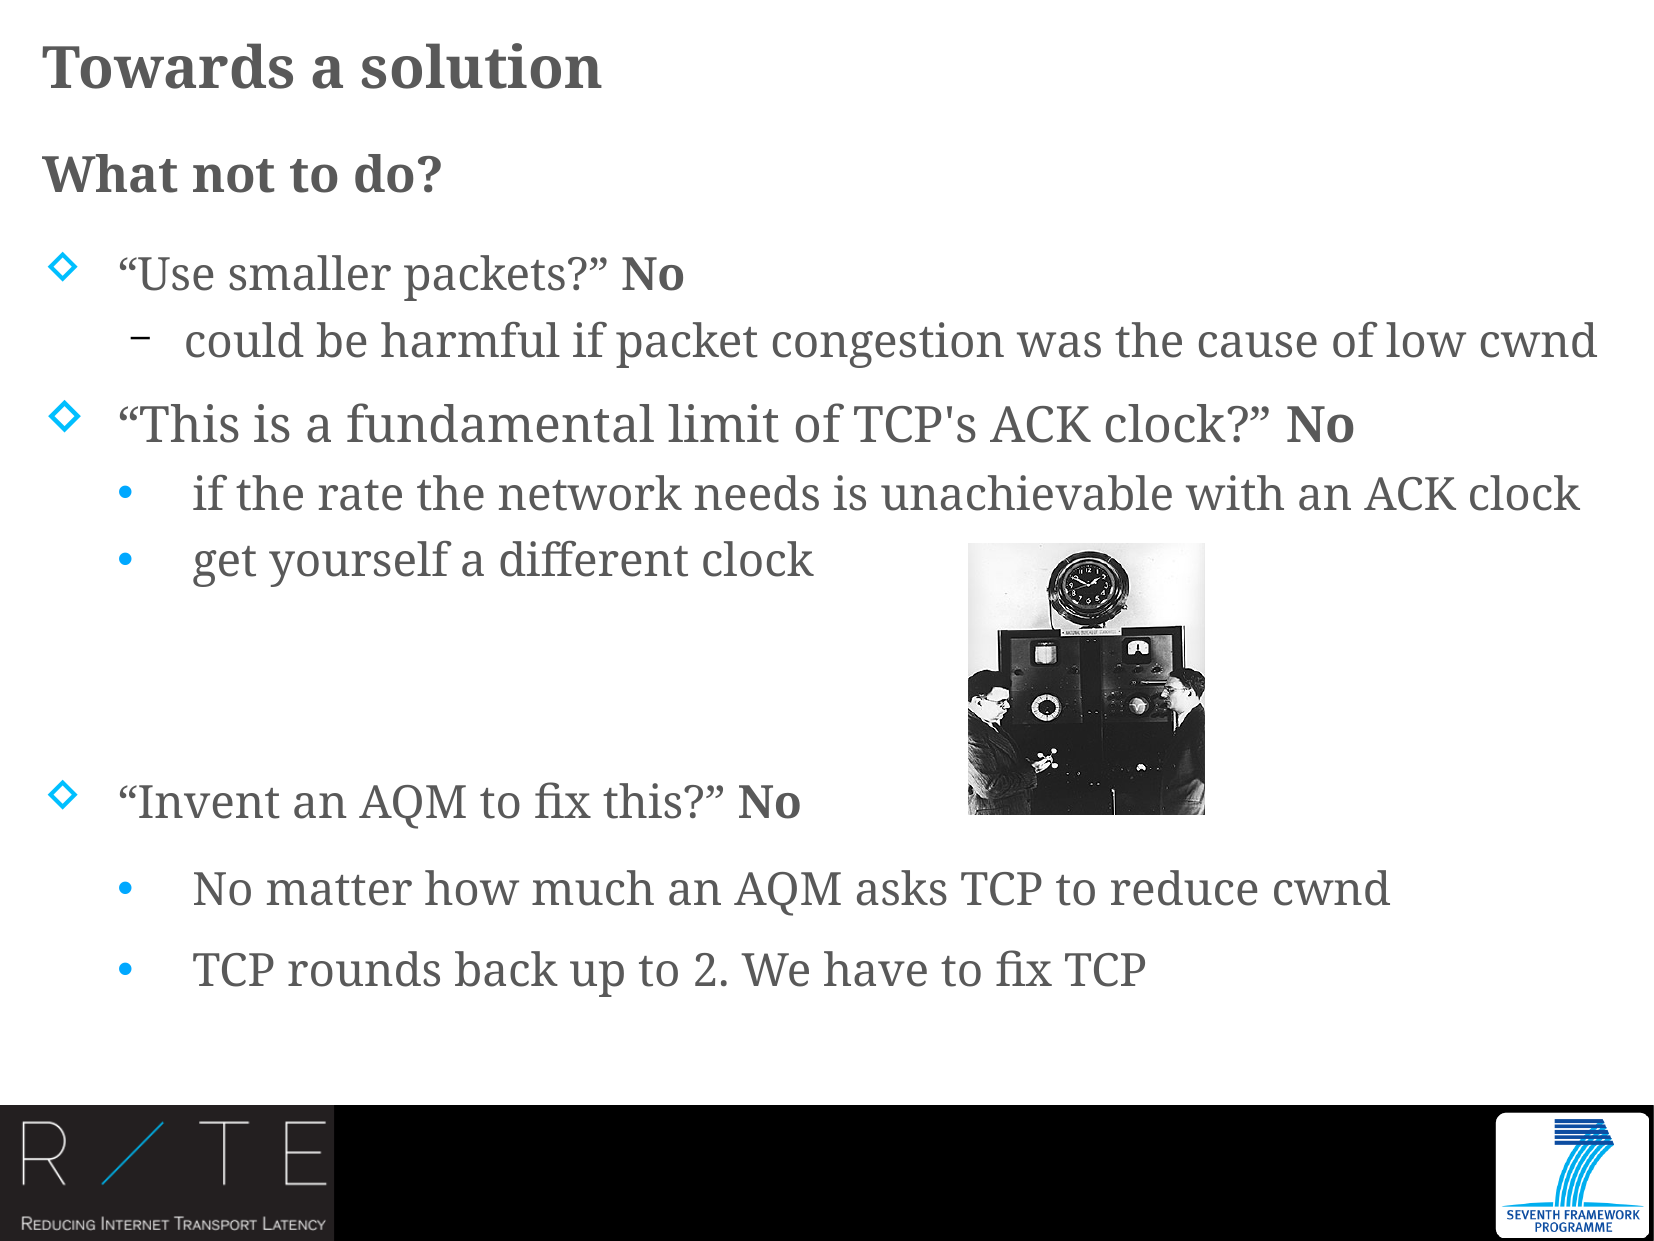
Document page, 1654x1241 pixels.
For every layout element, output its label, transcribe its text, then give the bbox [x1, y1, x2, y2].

list What not to do? [27, 135, 1626, 219]
picture [968, 543, 1205, 815]
title Towards a solution [27, 11, 1626, 108]
list “Use smaller packets?” No could be harmful if packet congestion was the cause of low cwnd “This is a fundamental limit of TCP's ACK clock?” No if the rate the network needs is unachievable with an ACK clock get yourself a different clock “Invent an AQM to fix this?” No No matter how much an AQM asks TCP to reduce cwnd TCP rounds back up to 2. We have to fix TCP [27, 237, 1626, 1034]
